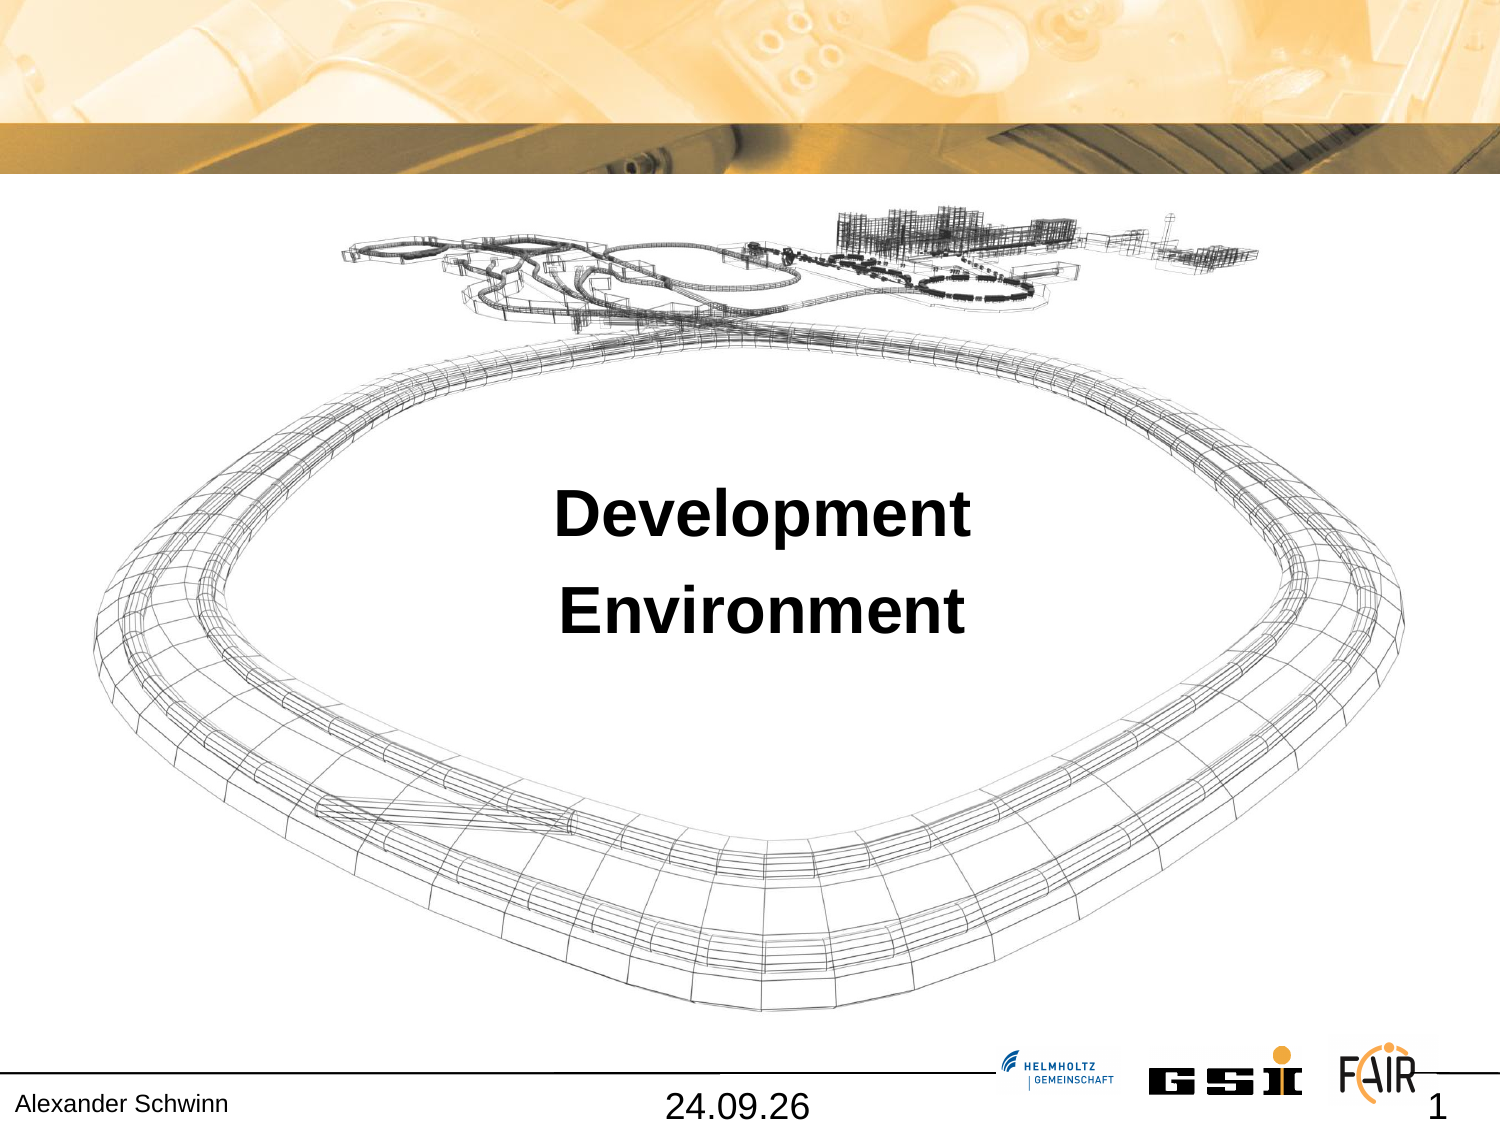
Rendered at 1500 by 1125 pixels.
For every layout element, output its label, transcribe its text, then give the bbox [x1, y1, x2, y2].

picture [82, 184, 1418, 1024]
picture [1149, 1046, 1302, 1095]
picture [0, 0, 1500, 175]
list Development Environment [437, 462, 1088, 681]
picture [1328, 1034, 1439, 1106]
picture [996, 1046, 1121, 1095]
